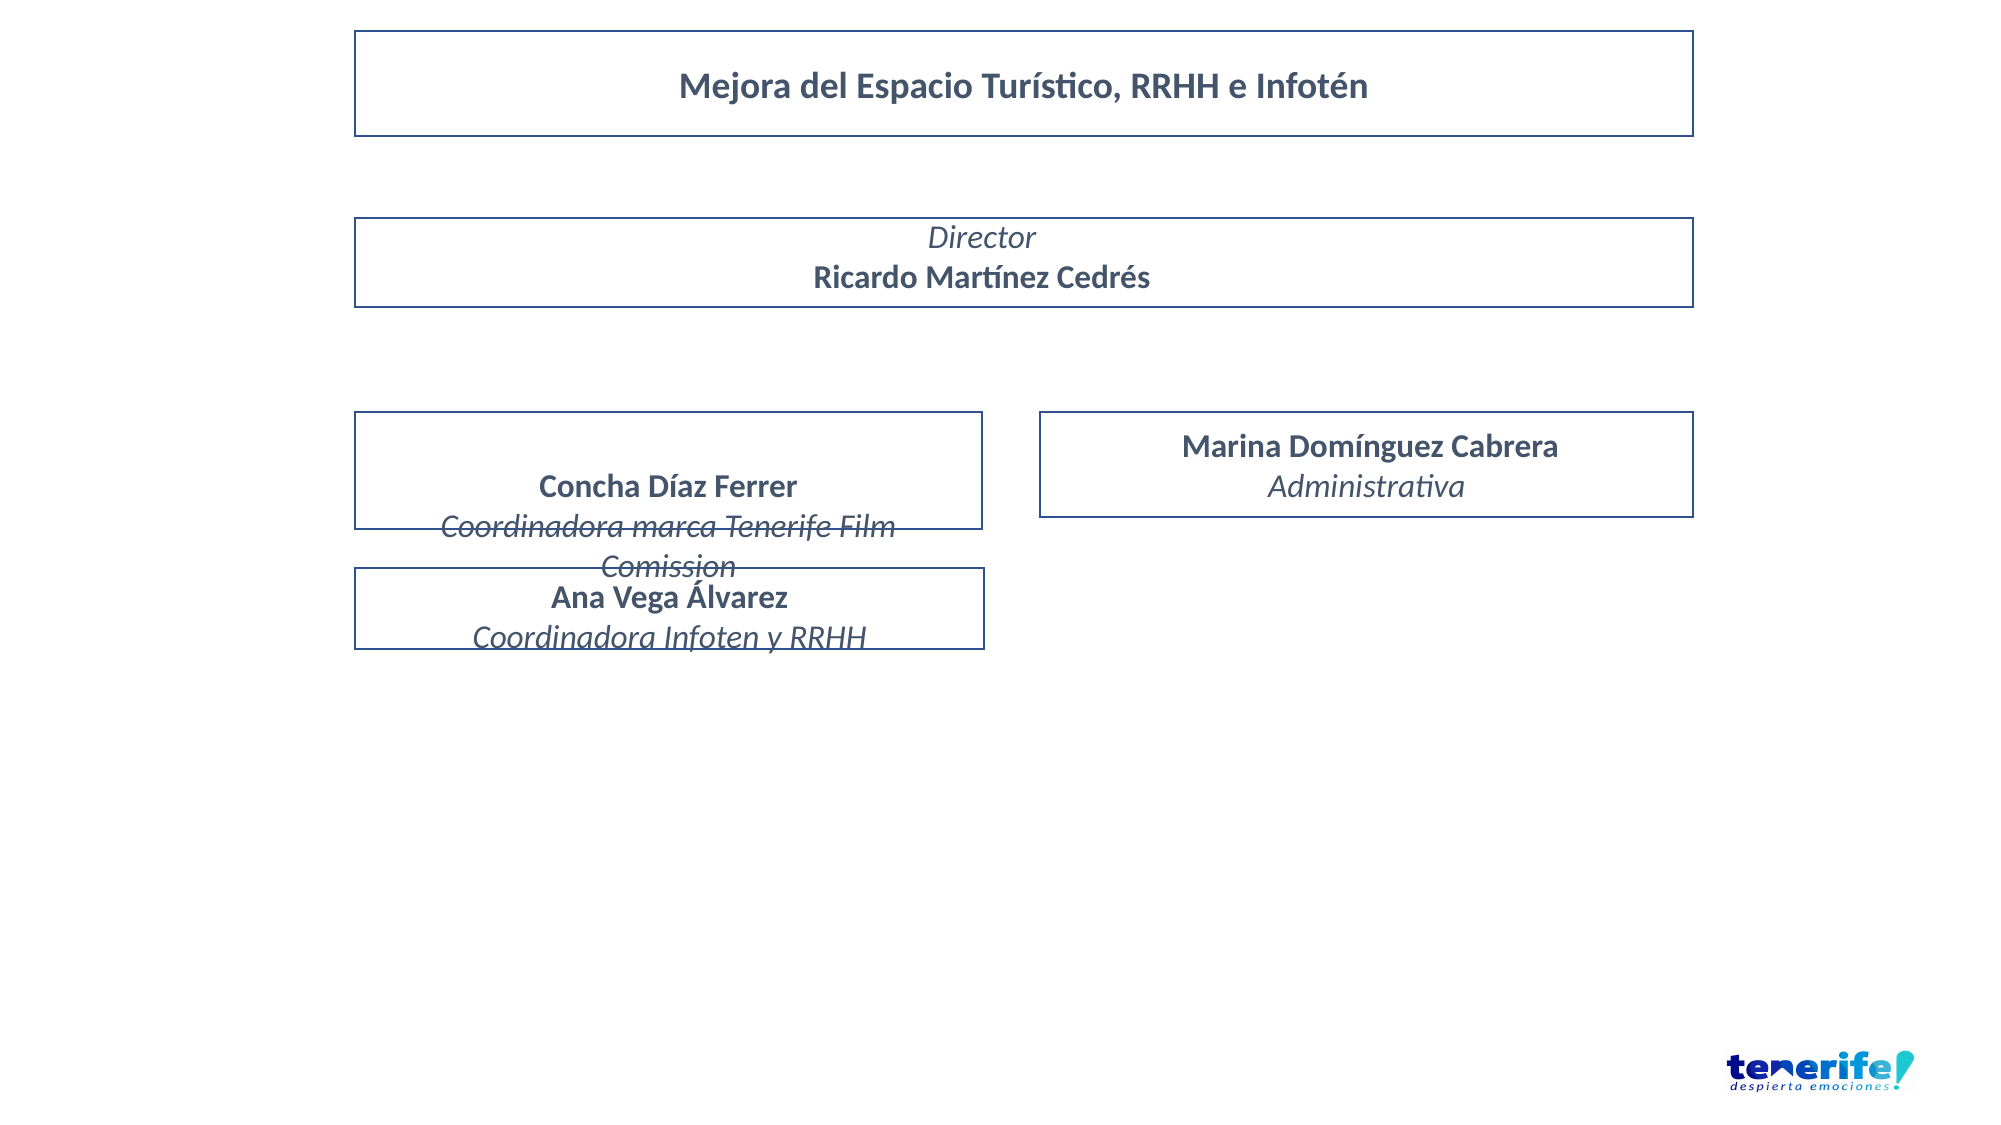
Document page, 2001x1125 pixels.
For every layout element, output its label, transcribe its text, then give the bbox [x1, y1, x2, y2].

text_box Director Ricardo Martínez Cedrés [646, 207, 1319, 302]
text_box Concha Díaz Ferrer Coordinadora marca Tenerife Film Comission [355, 412, 982, 529]
text_box Marina Domínguez Cabrera Administrativa [1040, 412, 1693, 517]
text_box Ana Vega Álvarez Coordinadora Infoten y RRHH [355, 568, 984, 649]
text_box Mejora del Espacio Turístico, RRHH e Infotén [355, 31, 1693, 136]
picture [1722, 1047, 1918, 1094]
